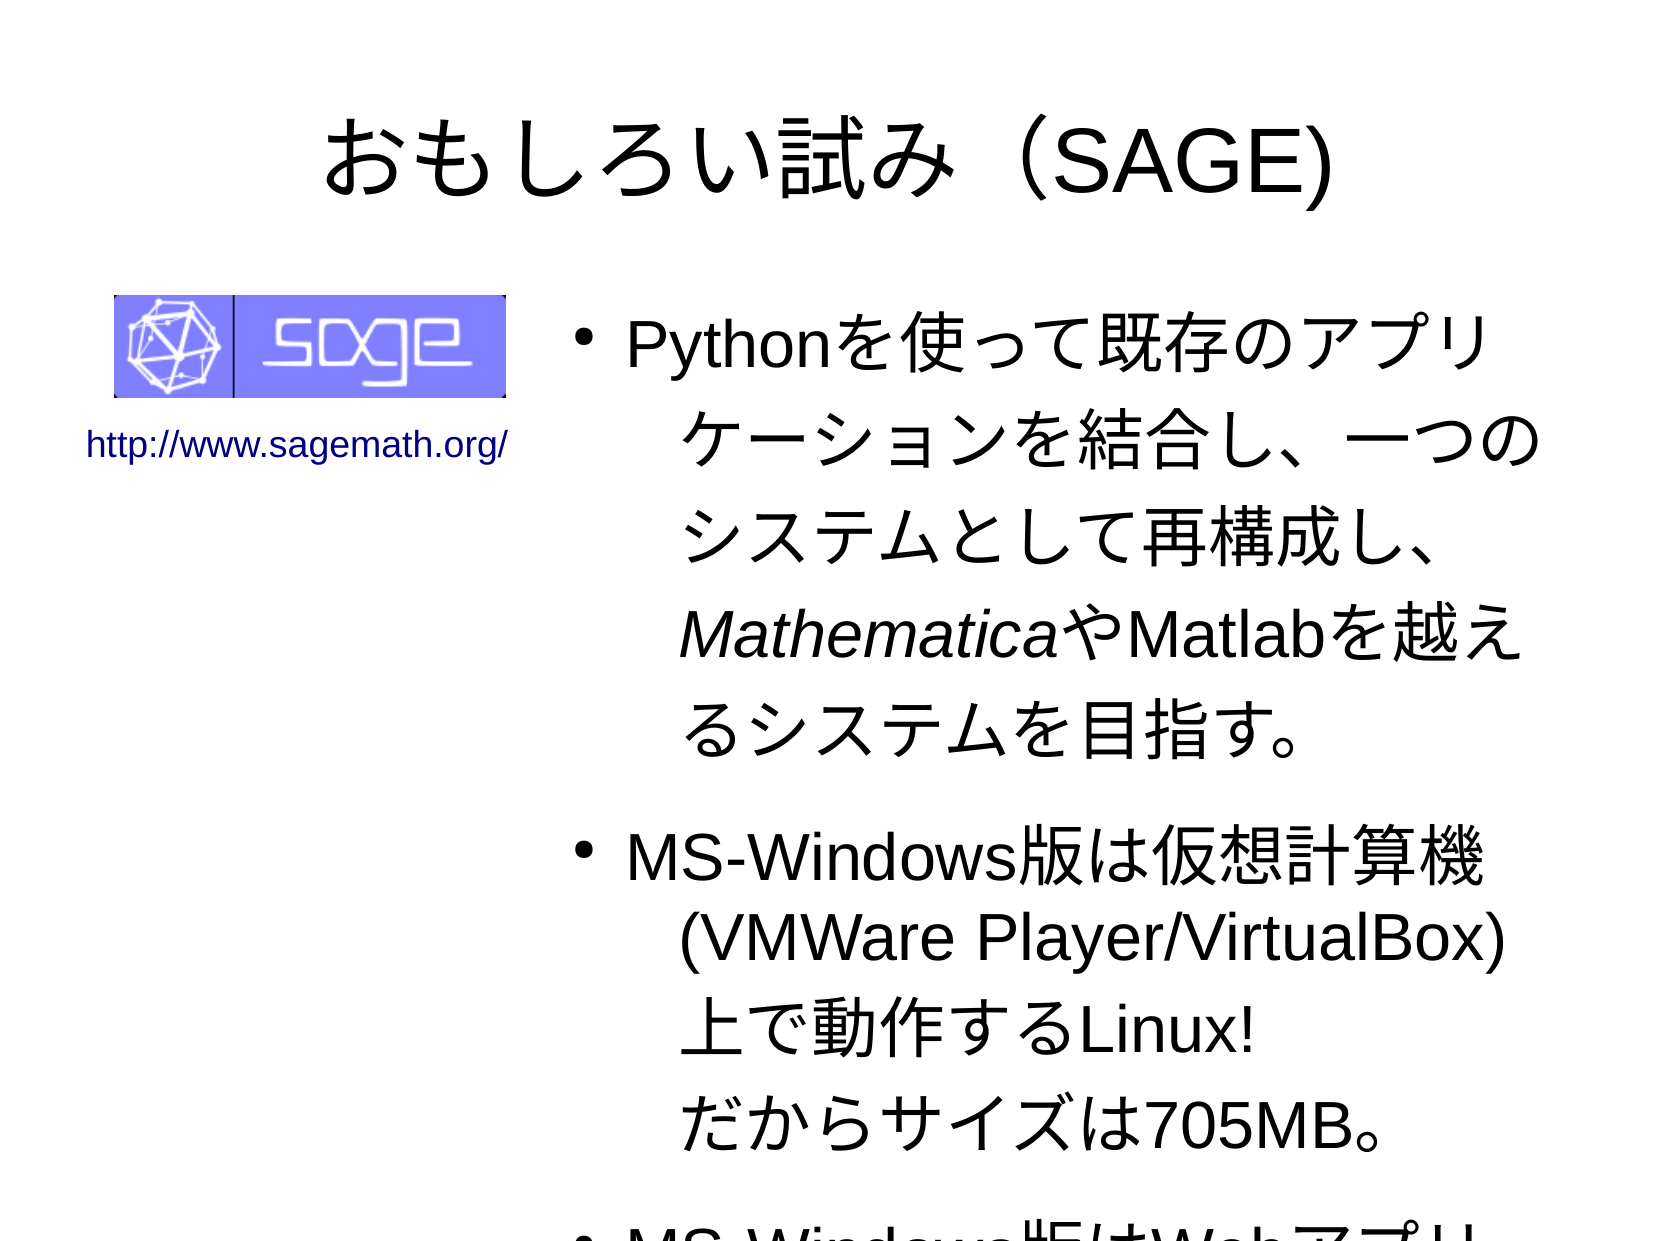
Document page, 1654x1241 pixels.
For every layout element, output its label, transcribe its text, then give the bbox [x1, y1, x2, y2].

list Pythonを使って既存のアプリケーションを結合し、一つの システムとして再構成し、 MathematicaやMatlabを越えるシステムを目指す。 MS-Windows版は仮想計算機(VMWare Player/VirtualBox)上で動作するLinux! だからサイズは705MB。 MS-Windows版はWebアプリケーションである。 [536, 290, 1572, 1160]
text_box http://www.sagemath.org/ [71, 416, 595, 487]
title おもしろい試み（SAGE) [82, 49, 1571, 257]
picture [114, 295, 506, 398]
